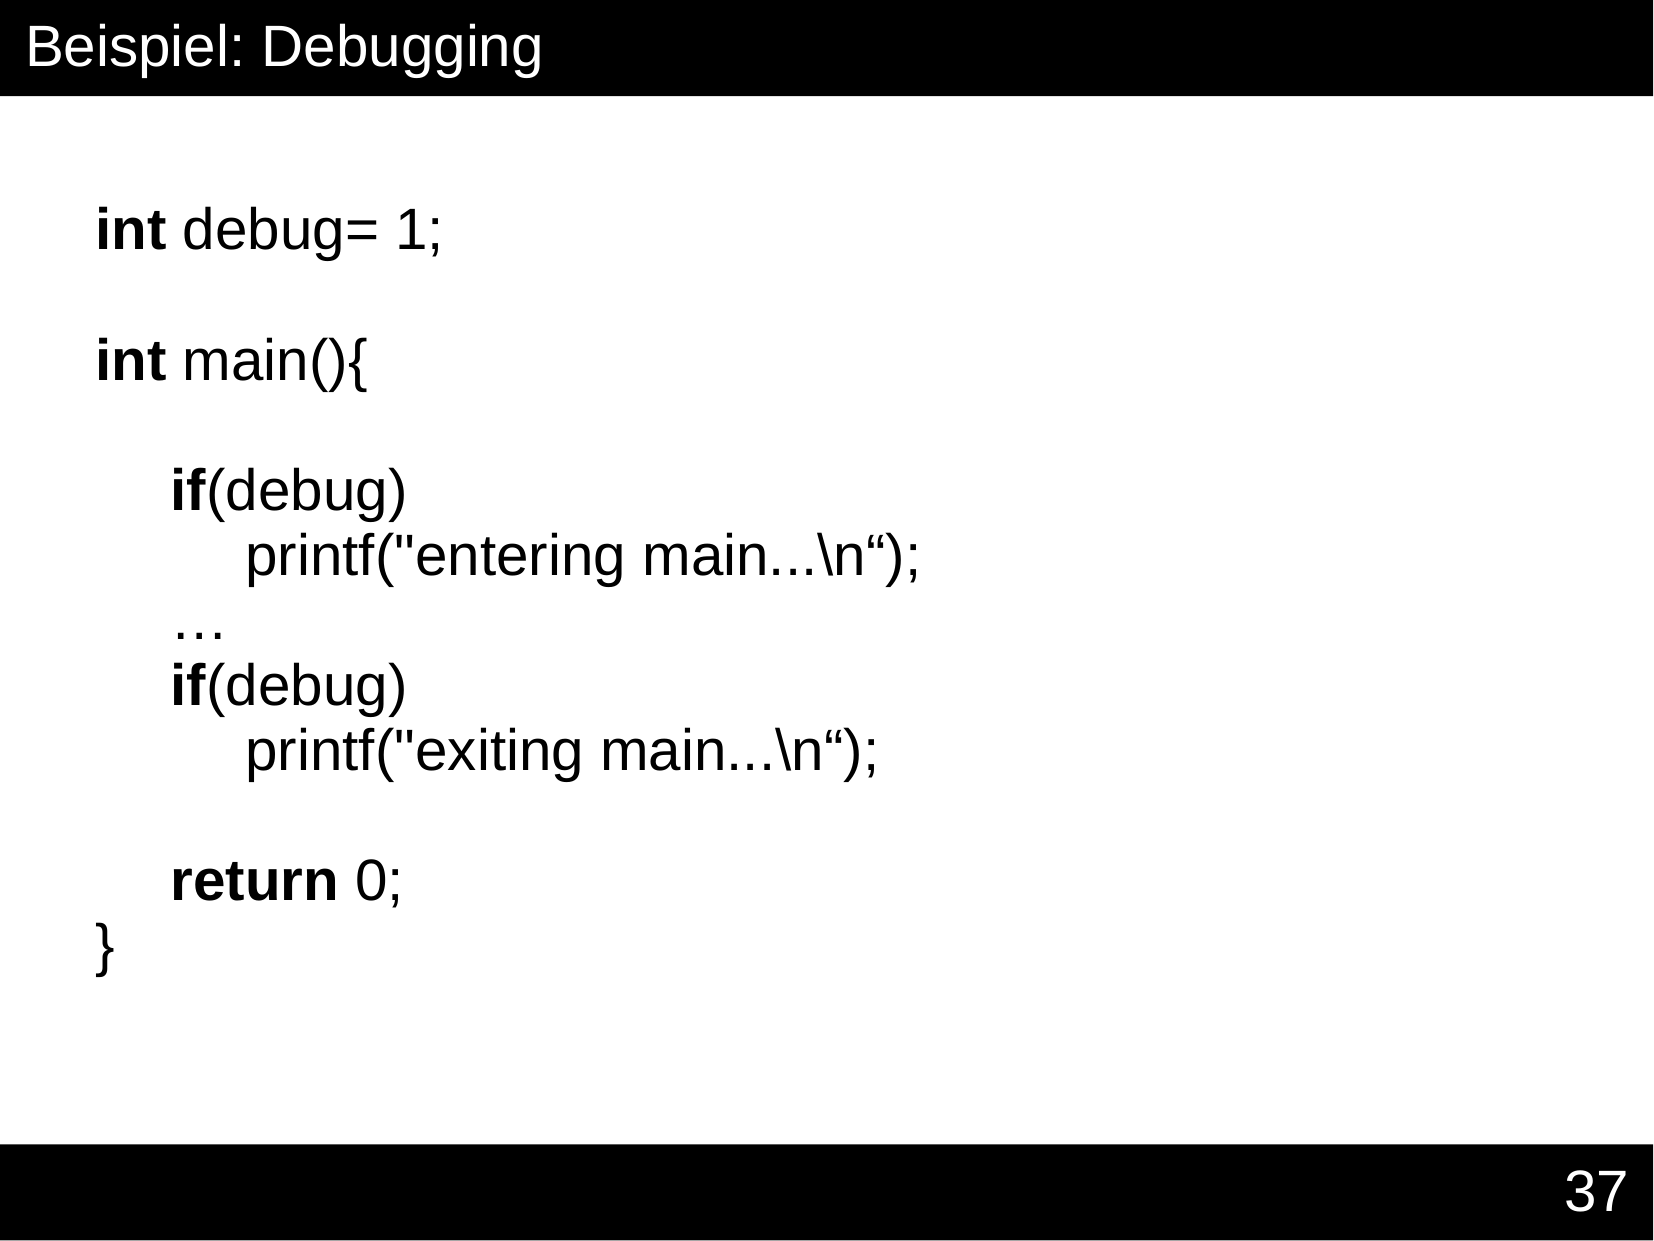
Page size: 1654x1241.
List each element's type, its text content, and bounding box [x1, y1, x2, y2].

text_box Beispiel: Debugging [10, 6, 767, 94]
text_box int debug= 1; int main(){ if(debug) printf("entering main...\n“); … if(debug) printf("exiting main...\n“); return 0; } [80, 189, 1653, 1092]
